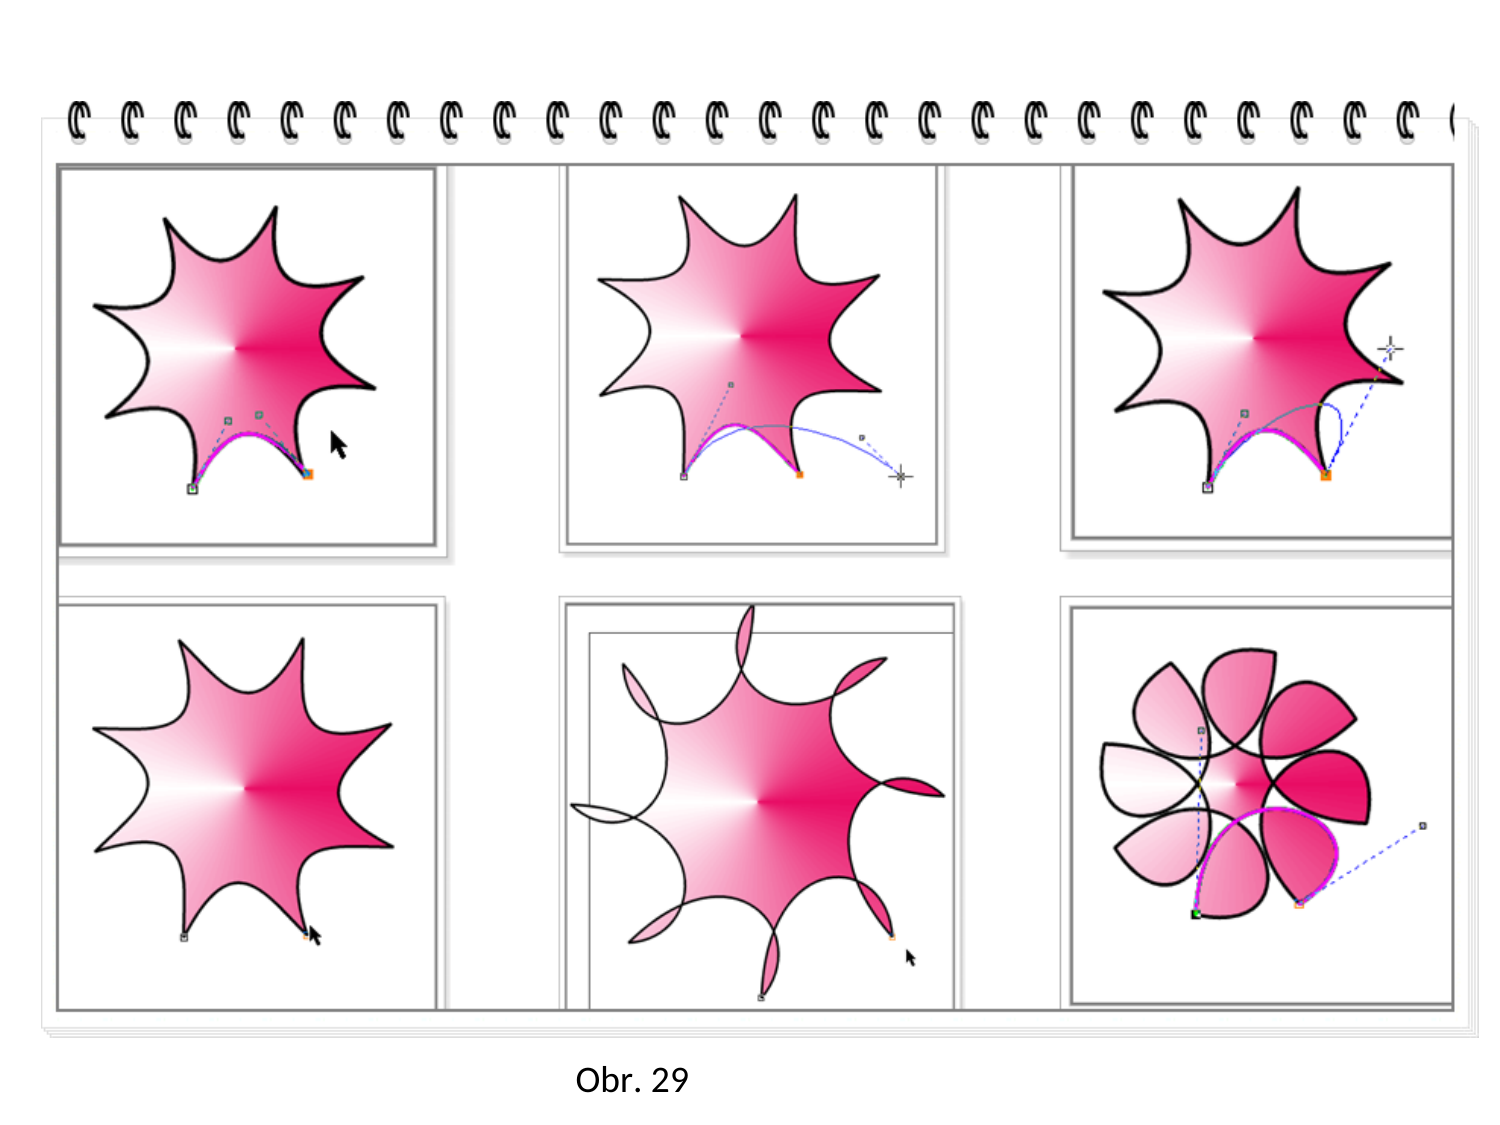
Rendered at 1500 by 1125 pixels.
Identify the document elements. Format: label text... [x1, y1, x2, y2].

picture [41, 101, 1479, 1039]
text_box Obr. 29 [560, 1046, 951, 1108]
